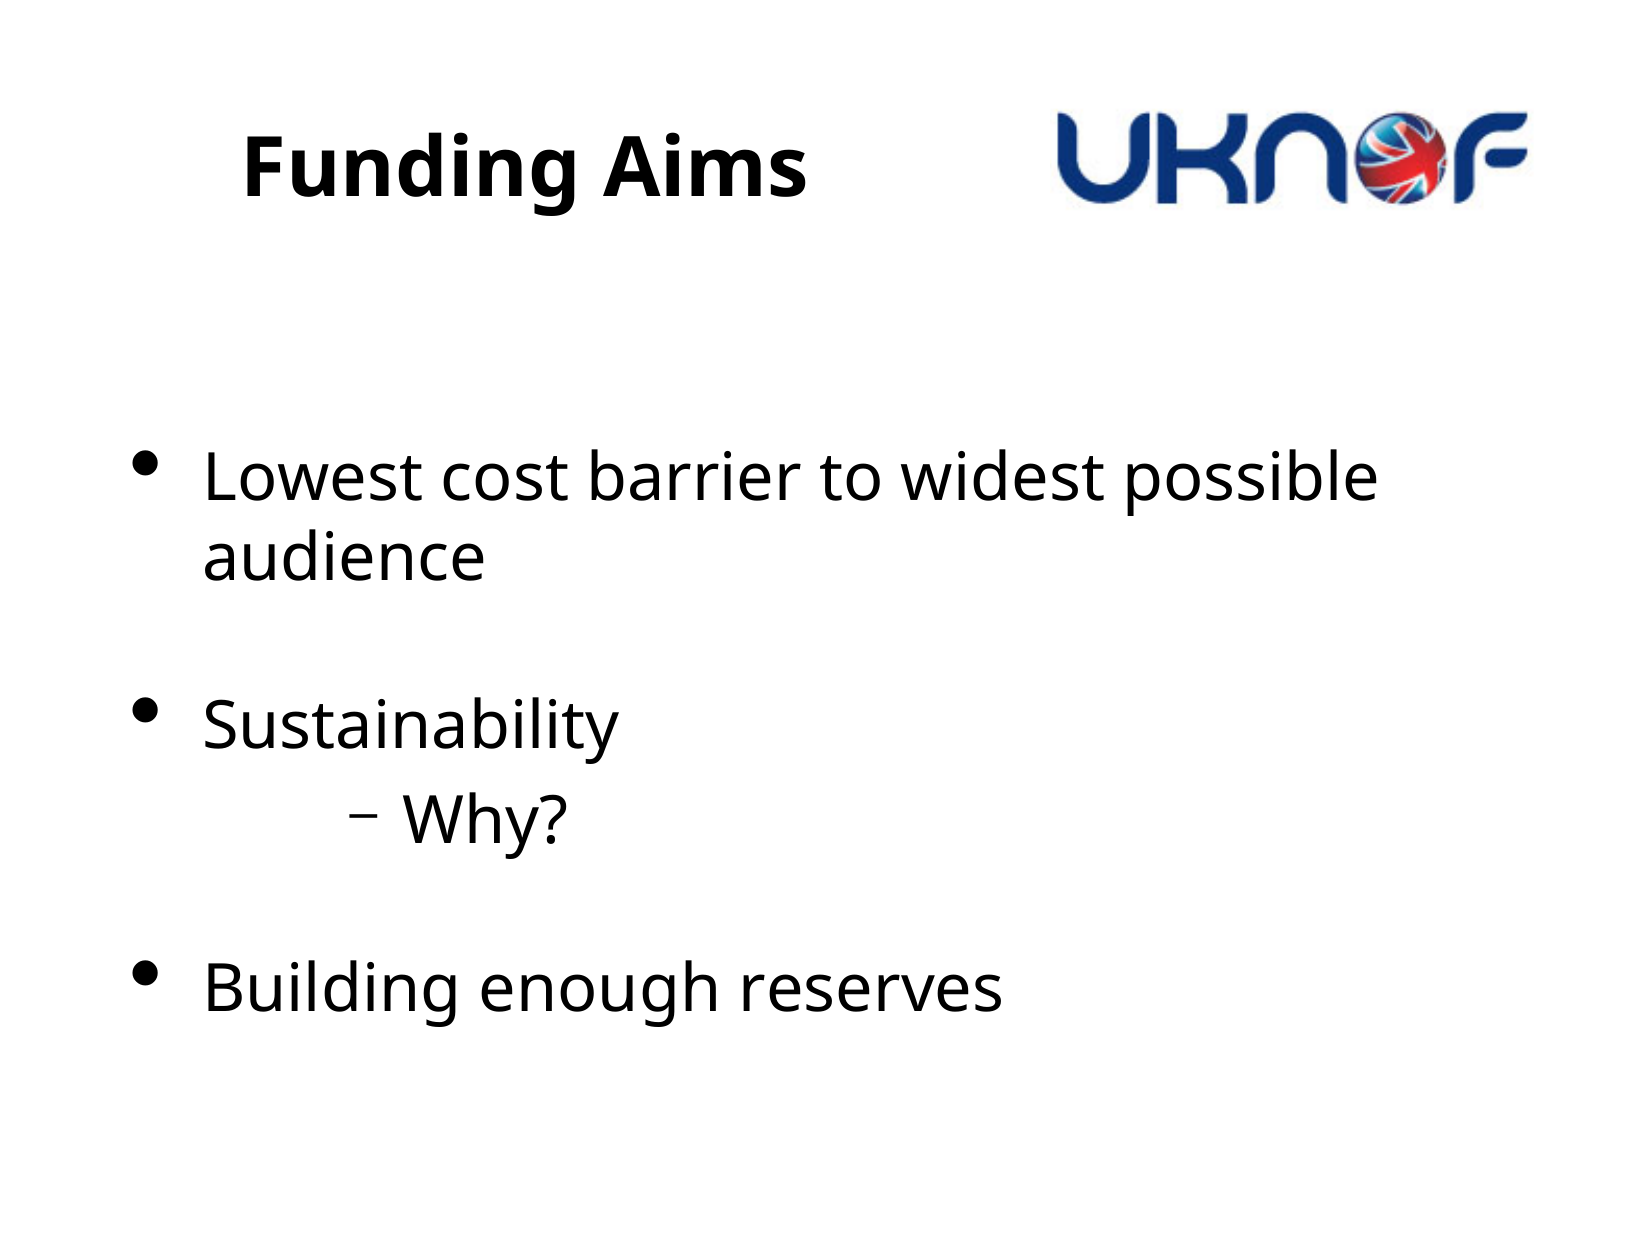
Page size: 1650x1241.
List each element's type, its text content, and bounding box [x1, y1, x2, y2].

list Lowest cost barrier to widest possible audience Sustainability Why? Building enough reserves [120, 329, 1530, 1130]
picture [1050, 93, 1536, 225]
title Funding Aims [112, 25, 938, 301]
